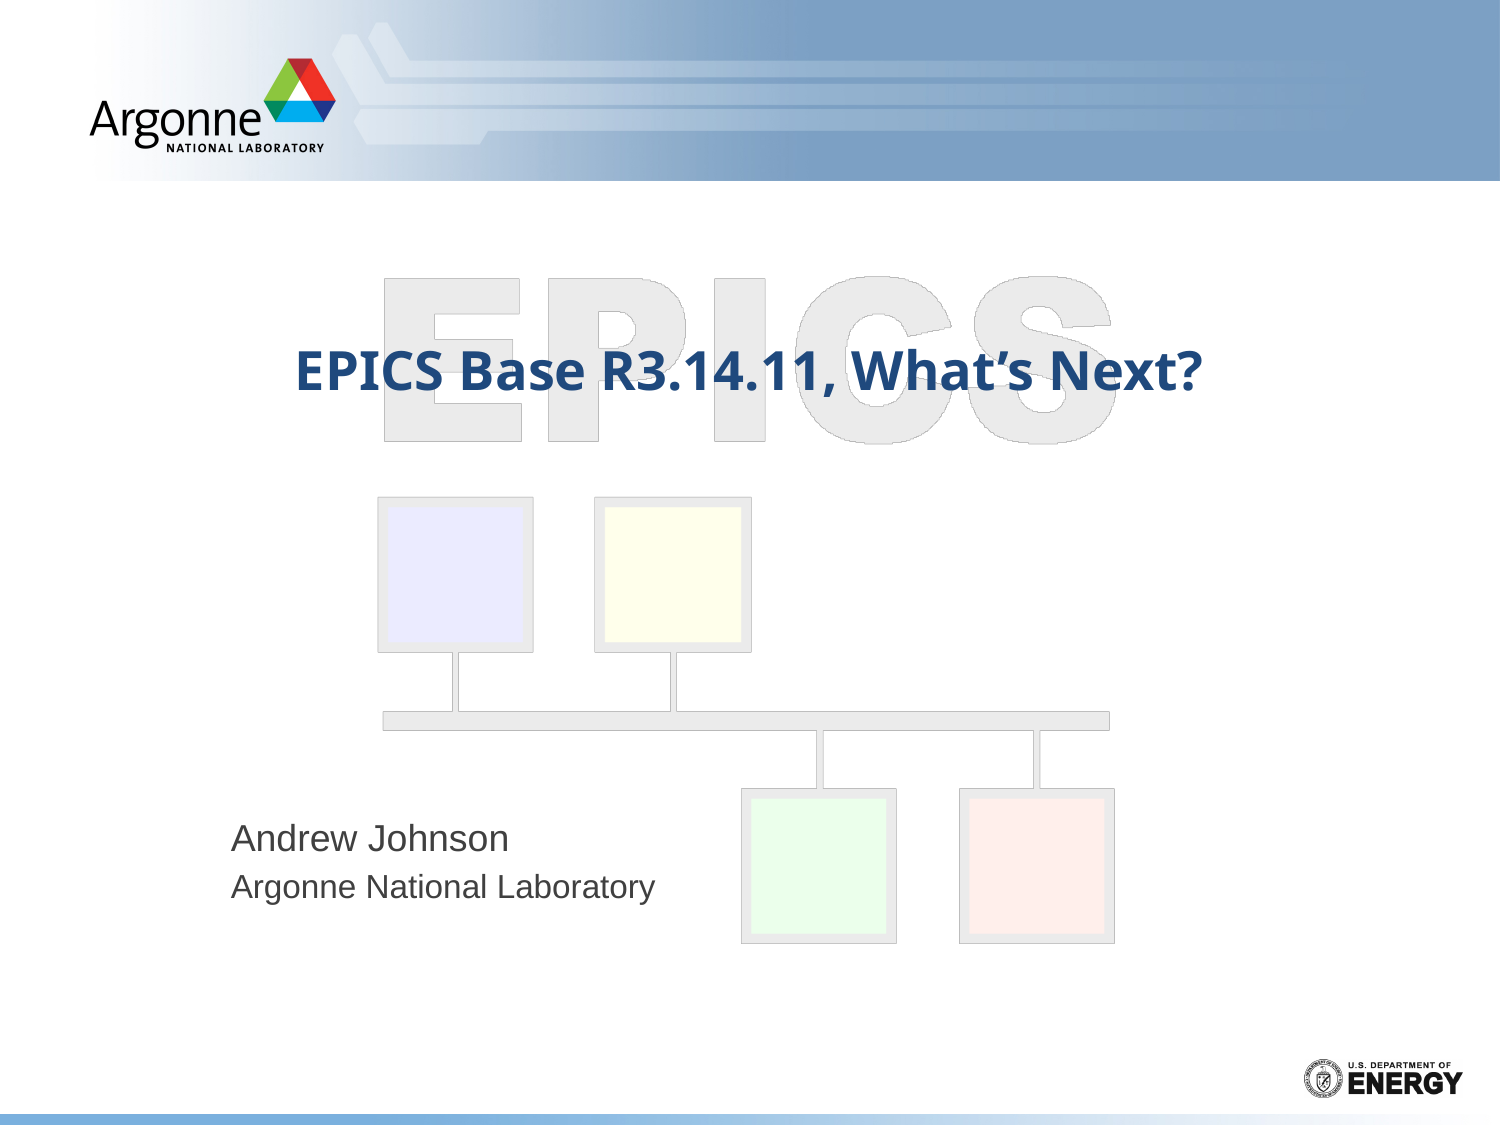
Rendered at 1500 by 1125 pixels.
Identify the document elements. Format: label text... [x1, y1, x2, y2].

title EPICS Base R3.14.11, What’s Next? [118, 281, 1382, 458]
picture [339, 246, 1170, 281]
picture [0, 1114, 1500, 1125]
subtitle Andrew Johnson Argonne National Laboratory [155, 717, 1206, 1006]
picture [0, 0, 1500, 182]
picture [1304, 1059, 1463, 1098]
picture [339, 458, 1170, 717]
